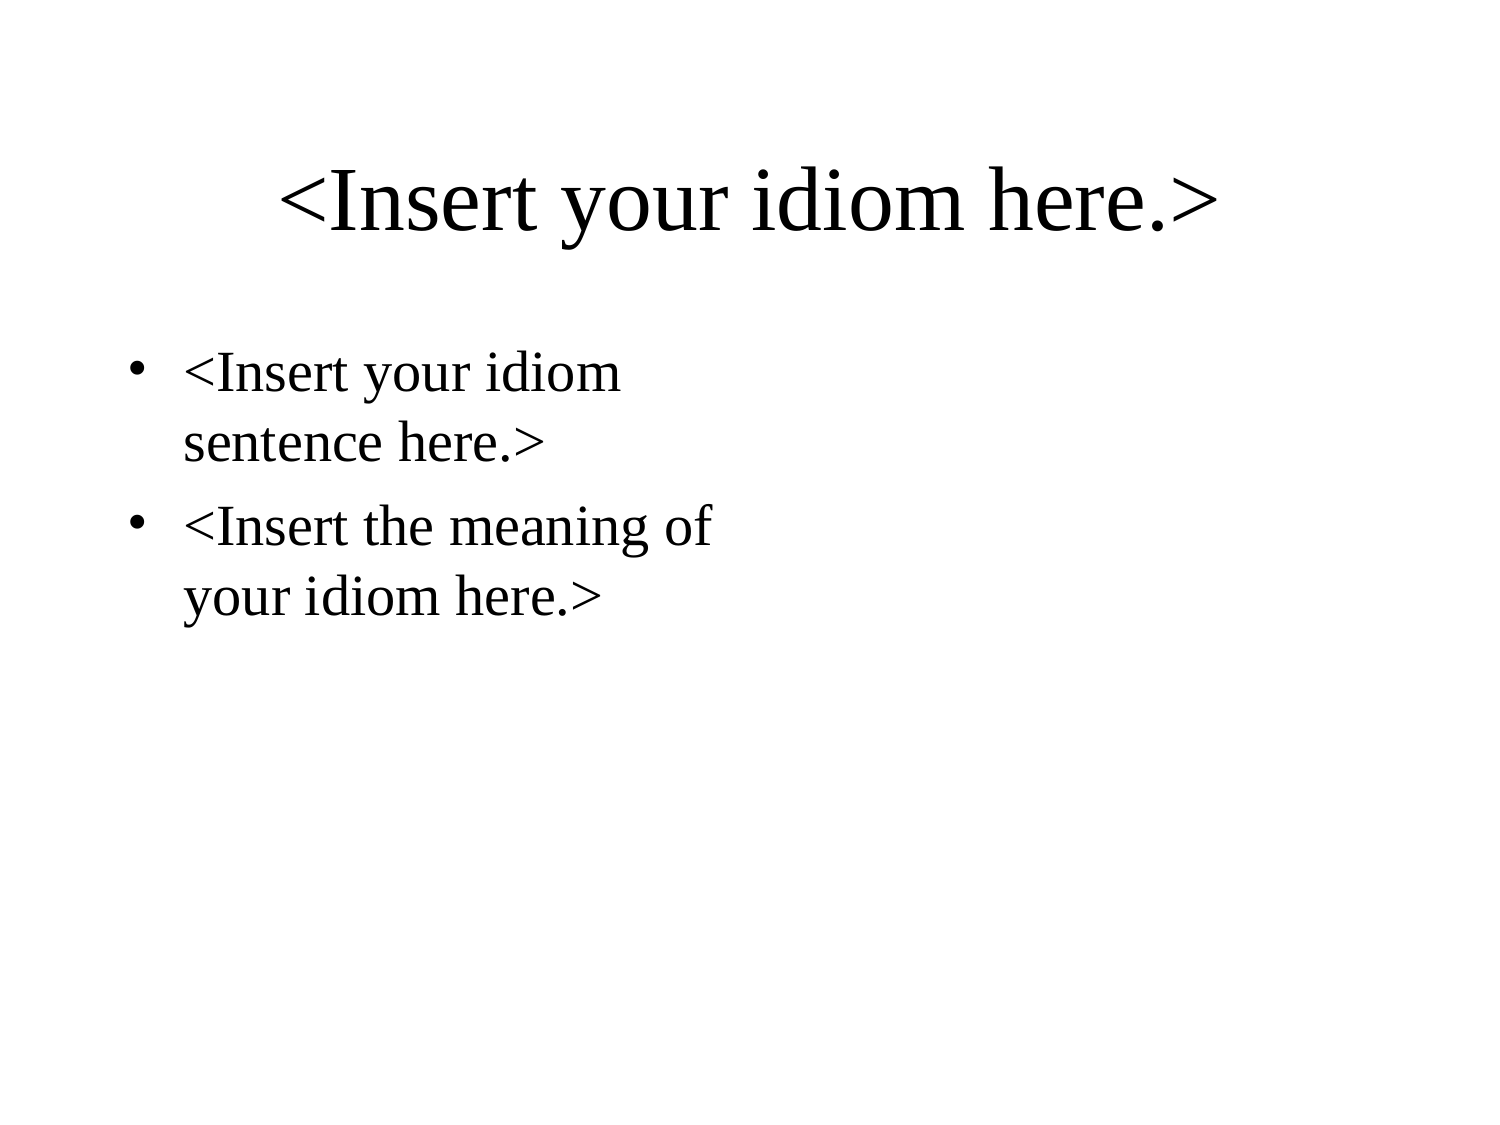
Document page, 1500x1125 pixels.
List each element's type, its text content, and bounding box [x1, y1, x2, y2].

list <Insert your idiom sentence here.> <Insert the meaning of your idiom here.> [112, 324, 738, 1001]
title <Insert your idiom here.> [112, 99, 1388, 288]
